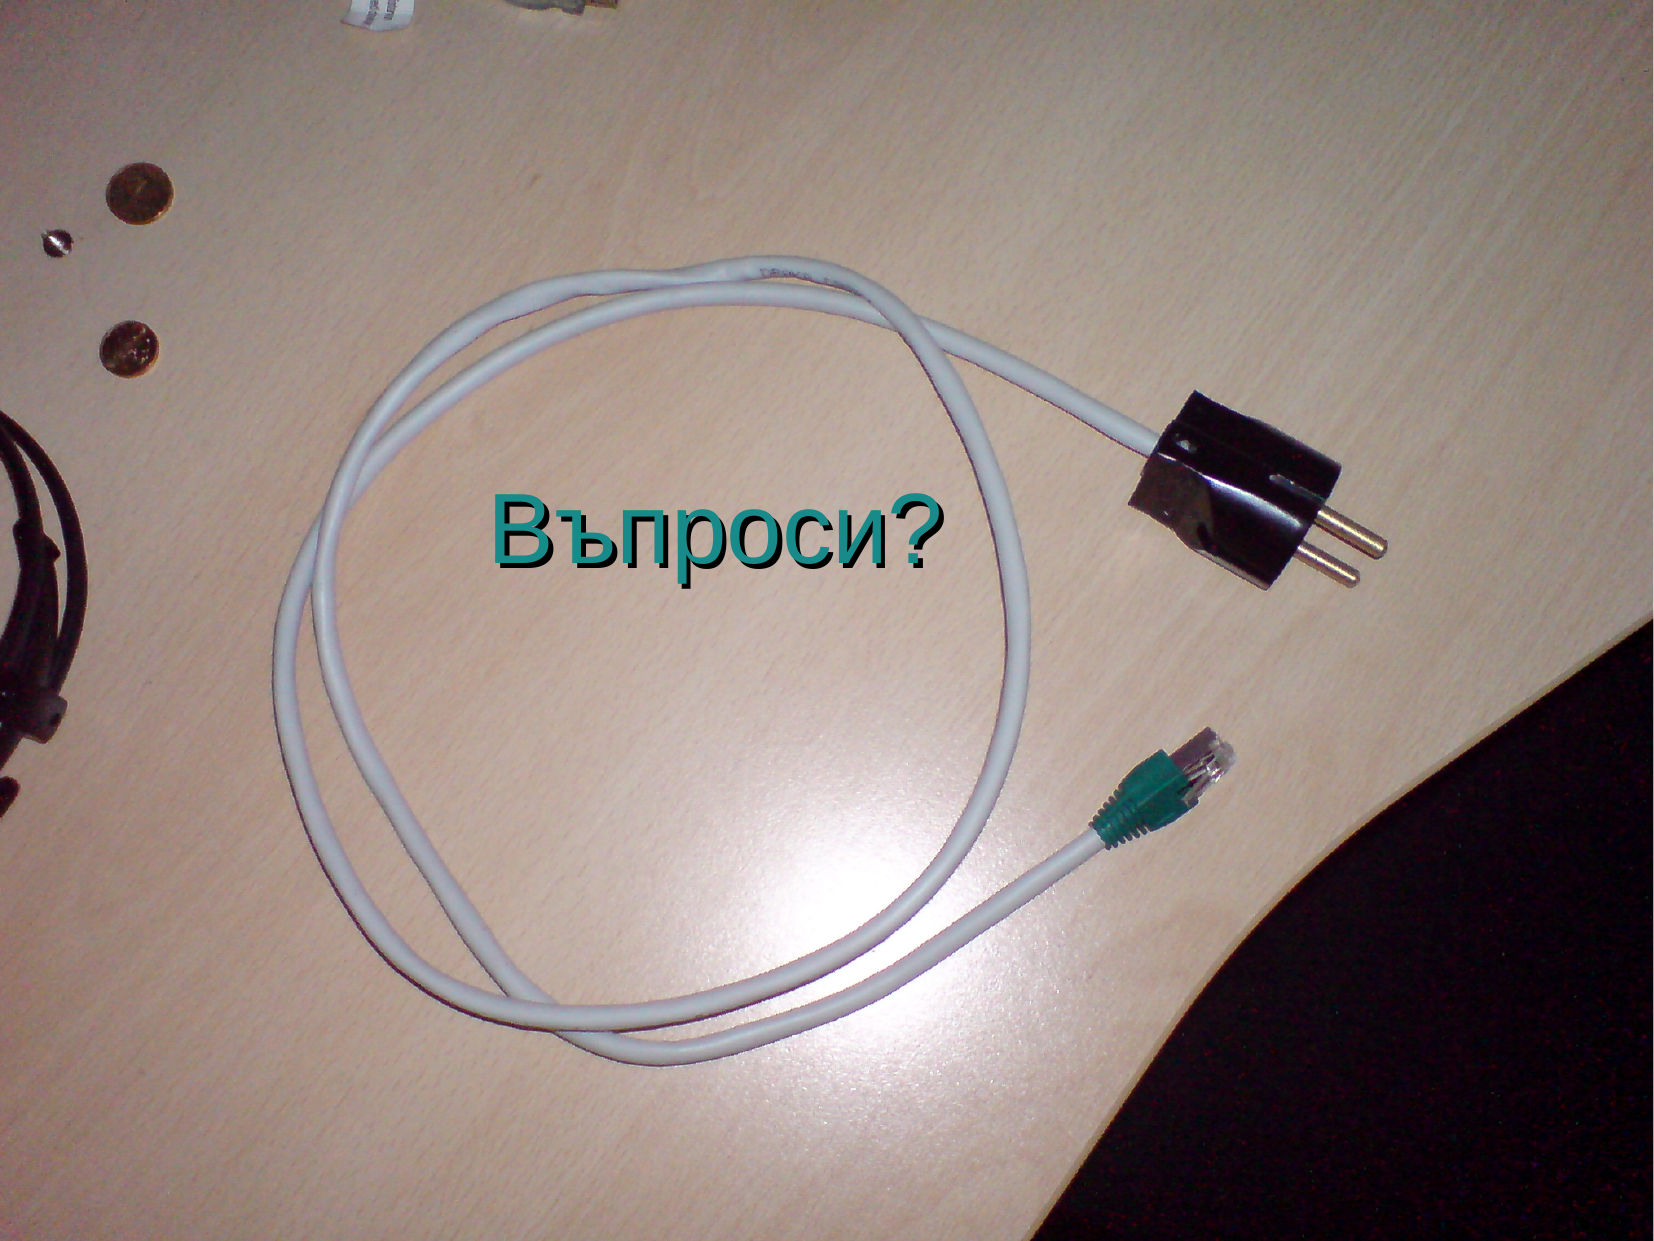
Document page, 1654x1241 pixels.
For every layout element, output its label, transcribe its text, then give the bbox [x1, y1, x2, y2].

subtitle Въпроси? [82, 49, 1571, 1010]
picture [0, 0, 1654, 1241]
